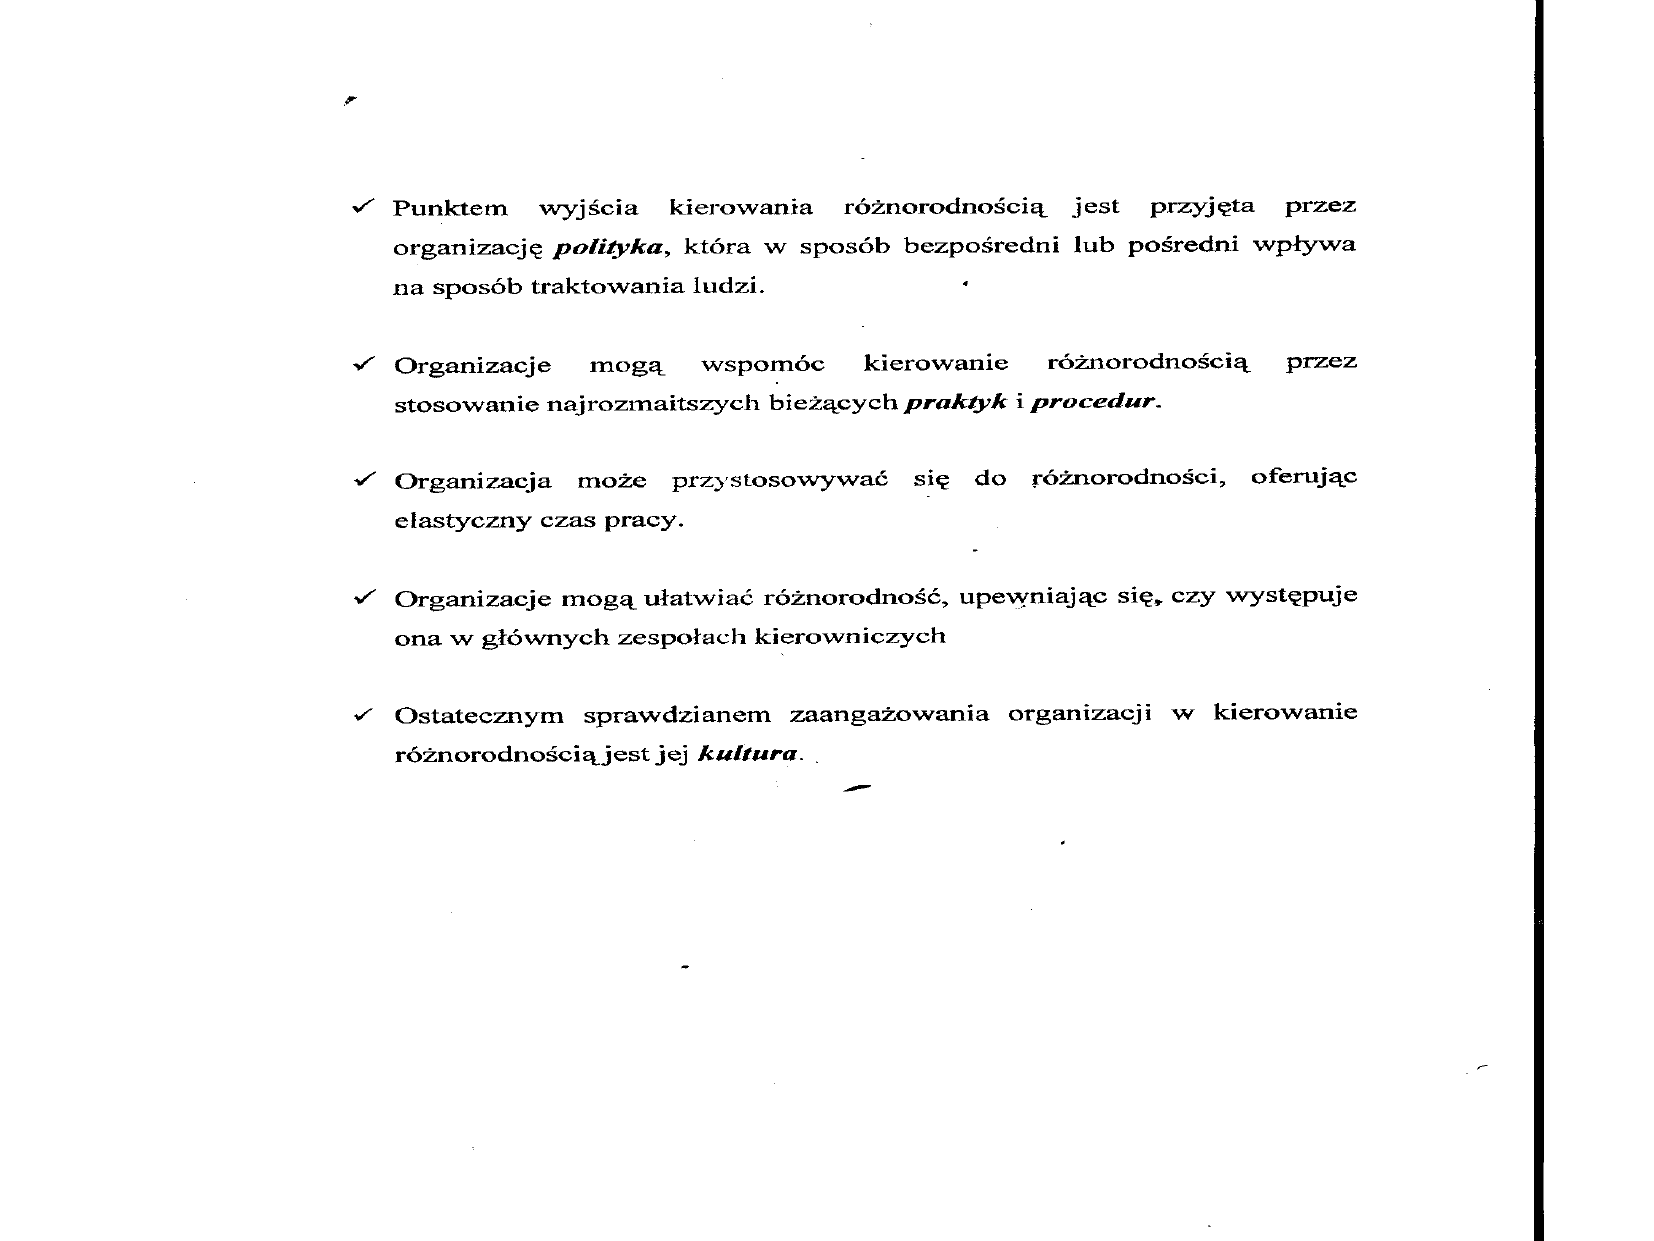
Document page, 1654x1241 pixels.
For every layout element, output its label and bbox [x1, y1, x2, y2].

picture [110, 0, 1544, 1241]
